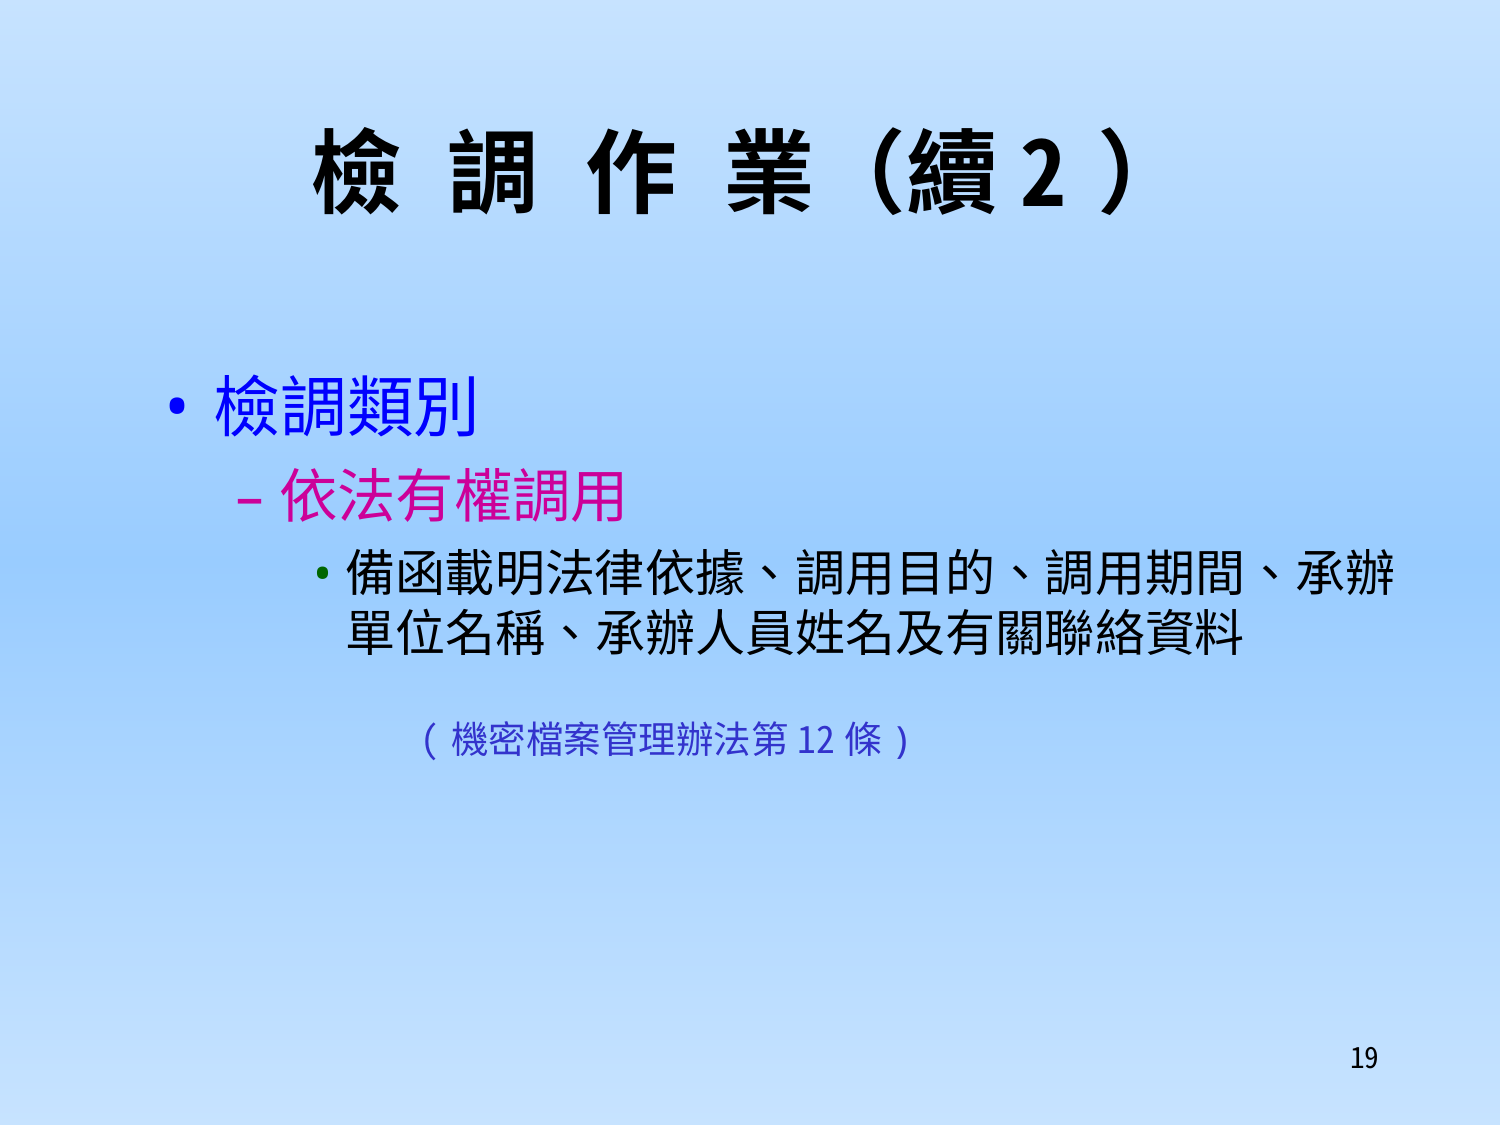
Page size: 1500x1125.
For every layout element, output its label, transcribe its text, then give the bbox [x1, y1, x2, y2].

text_box <編號> [1074, 1025, 1388, 1101]
title 檢 調 作 業（續2） [112, 99, 1388, 239]
list 檢調類別 依法有權調用 備函載明法律依據、調用目的、調用期間、承辦單位名稱、承辦人員姓名及有關聯絡資料 (機密檔案管理辦法第12條) [149, 350, 1450, 938]
